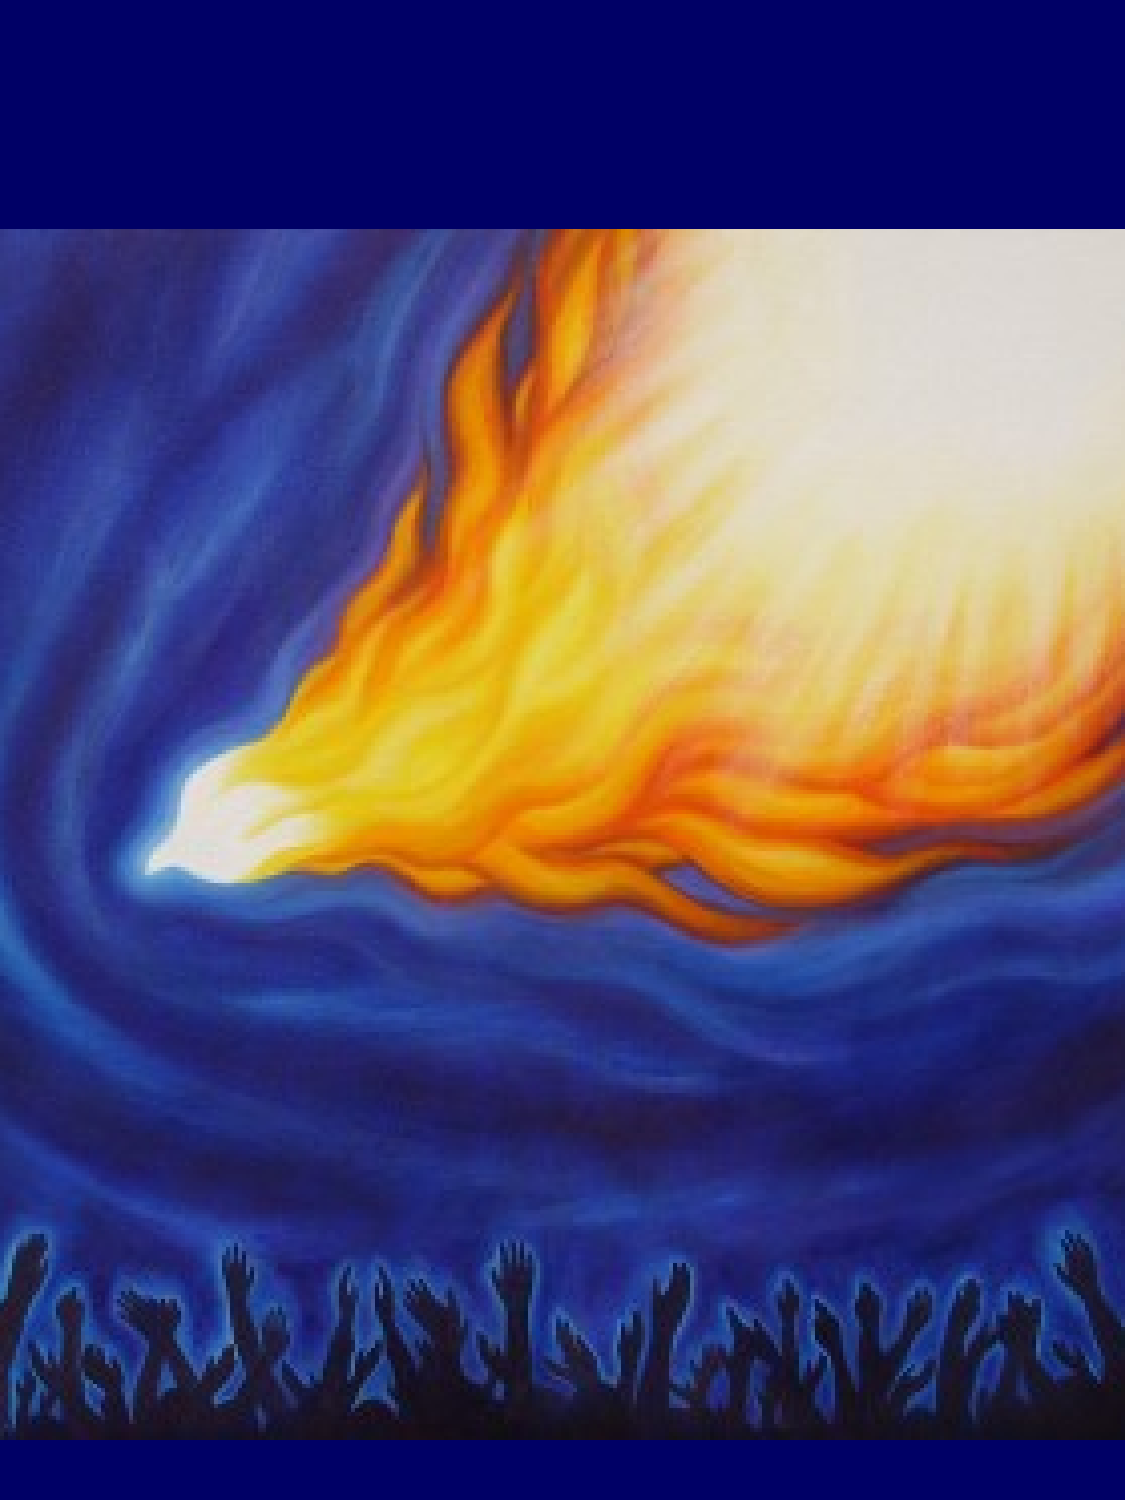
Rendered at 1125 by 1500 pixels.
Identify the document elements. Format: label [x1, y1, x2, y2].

picture [0, 229, 1125, 1440]
